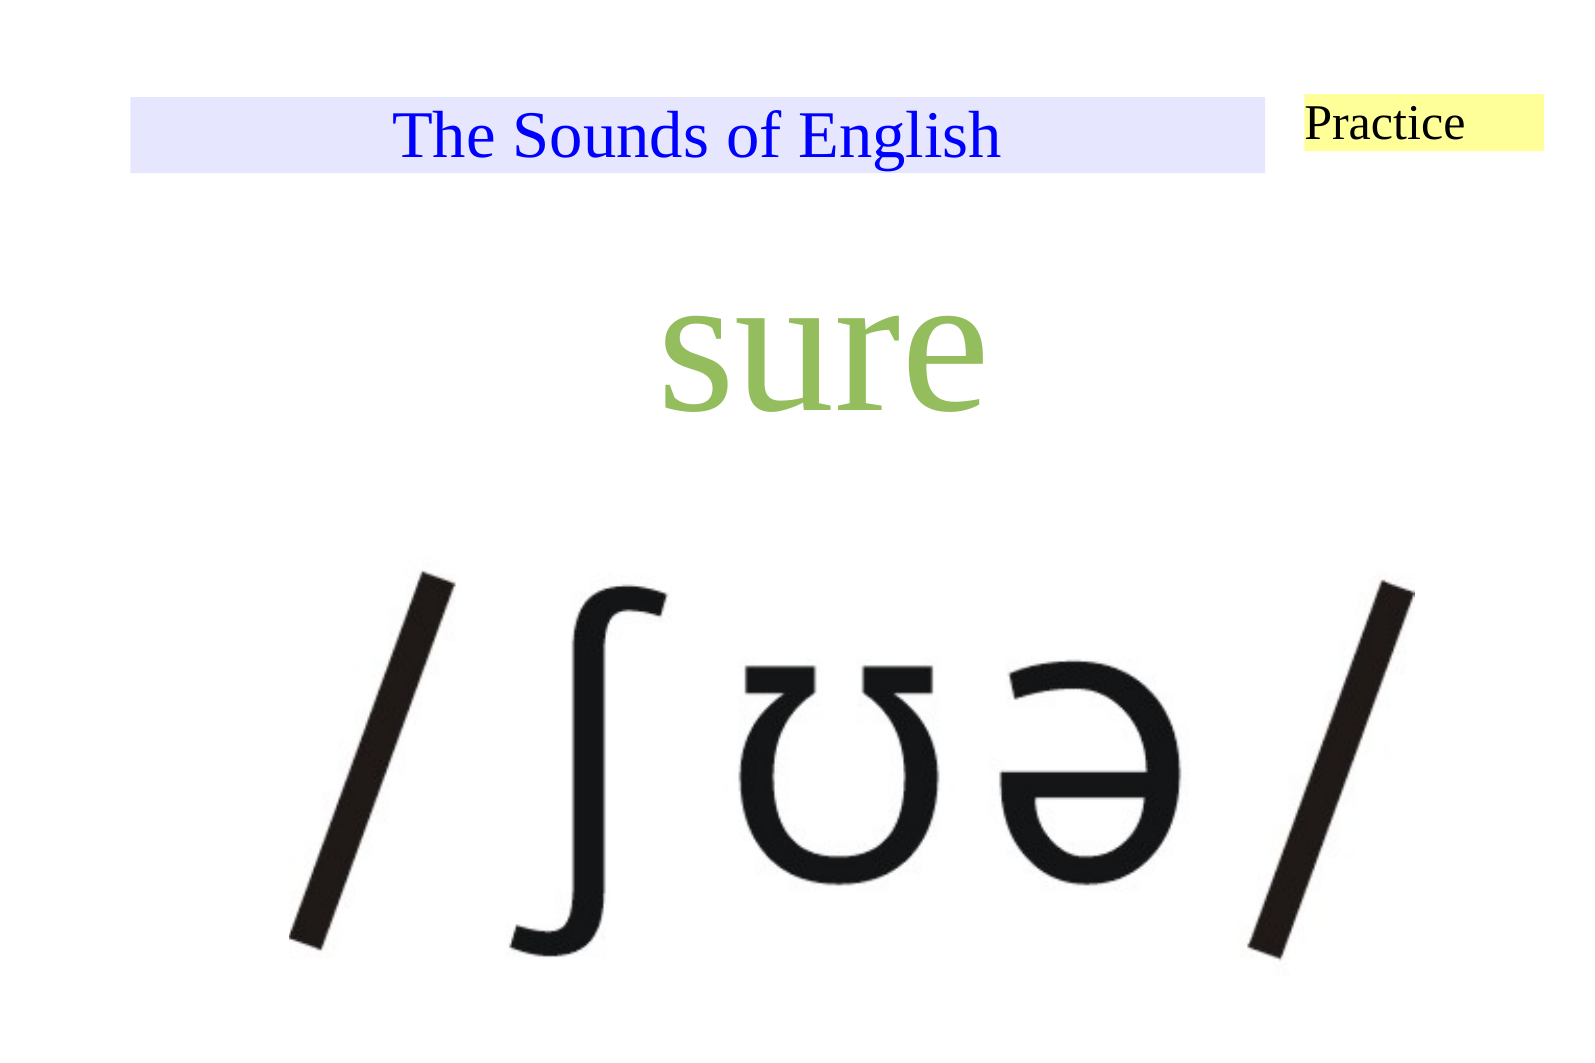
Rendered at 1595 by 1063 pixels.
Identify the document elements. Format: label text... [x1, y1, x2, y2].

text_box sure [548, 227, 1099, 456]
picture [289, 491, 1415, 1013]
text_box Practice [1304, 94, 1544, 152]
text_box The Sounds of English [130, 97, 1266, 174]
